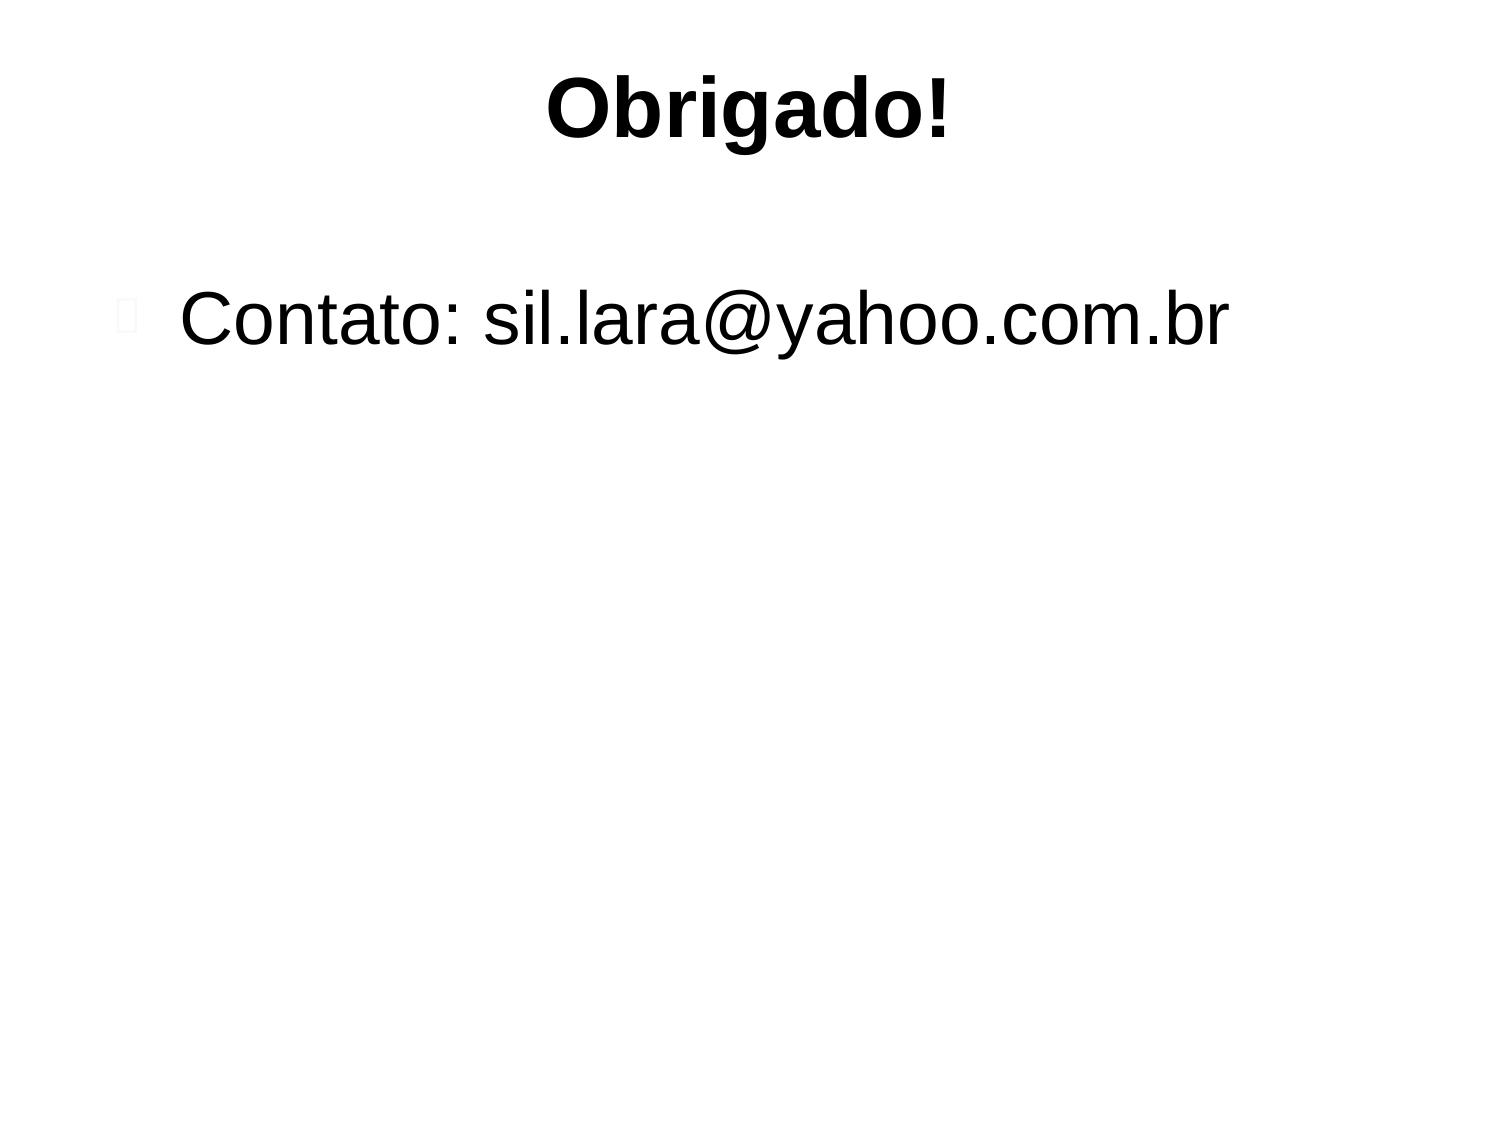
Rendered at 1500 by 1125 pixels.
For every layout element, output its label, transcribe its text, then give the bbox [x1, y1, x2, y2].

title Obrigado! [75, 45, 1425, 233]
list Contato: sil.lara@yahoo.com.br [75, 262, 1425, 1035]
